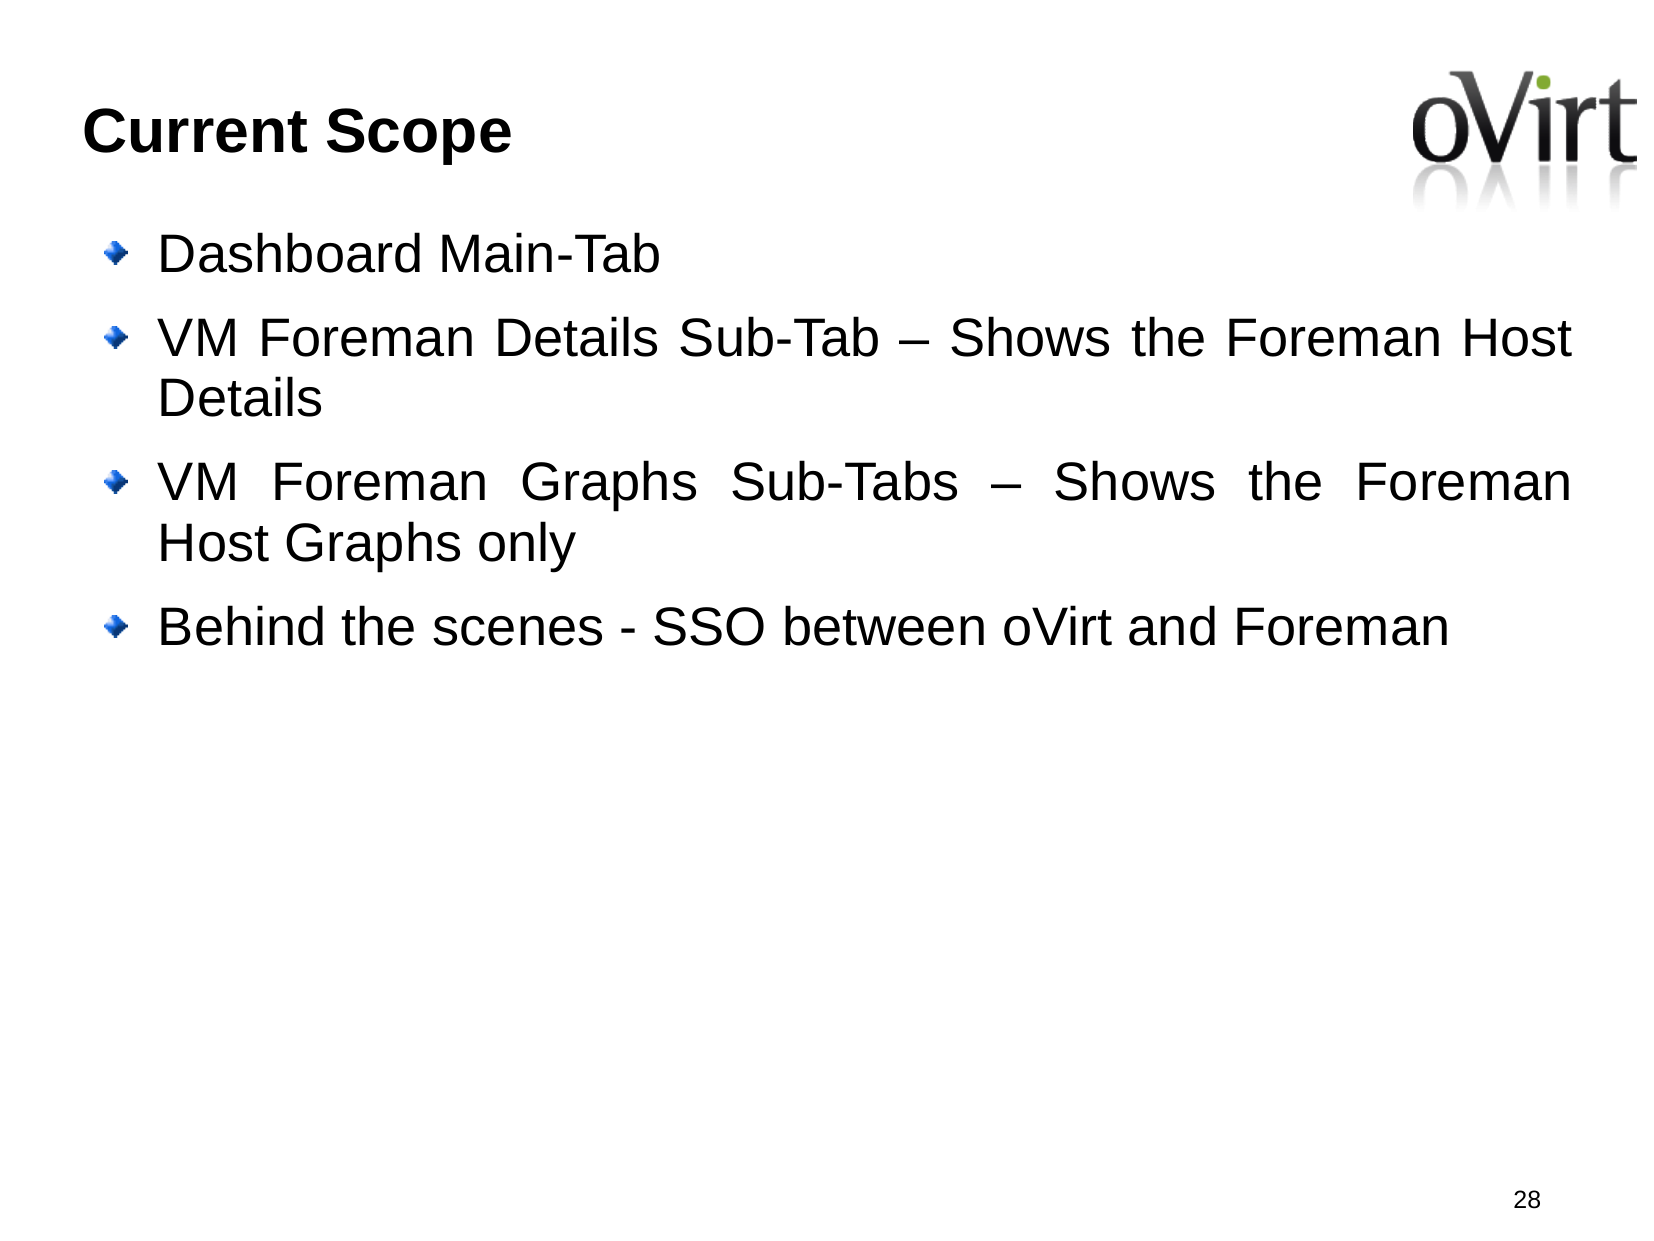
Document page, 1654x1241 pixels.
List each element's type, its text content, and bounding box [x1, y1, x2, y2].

list Dashboard Main-Tab VM Foreman Details Sub-Tab – Shows the Foreman Host Details VM Foreman Graphs Sub-Tabs – Shows the Foreman Host Graphs only Behind the scenes - SSO between oVirt and Foreman [86, 222, 1576, 1017]
picture [1413, 63, 1637, 212]
title Current Scope [82, 37, 1303, 226]
